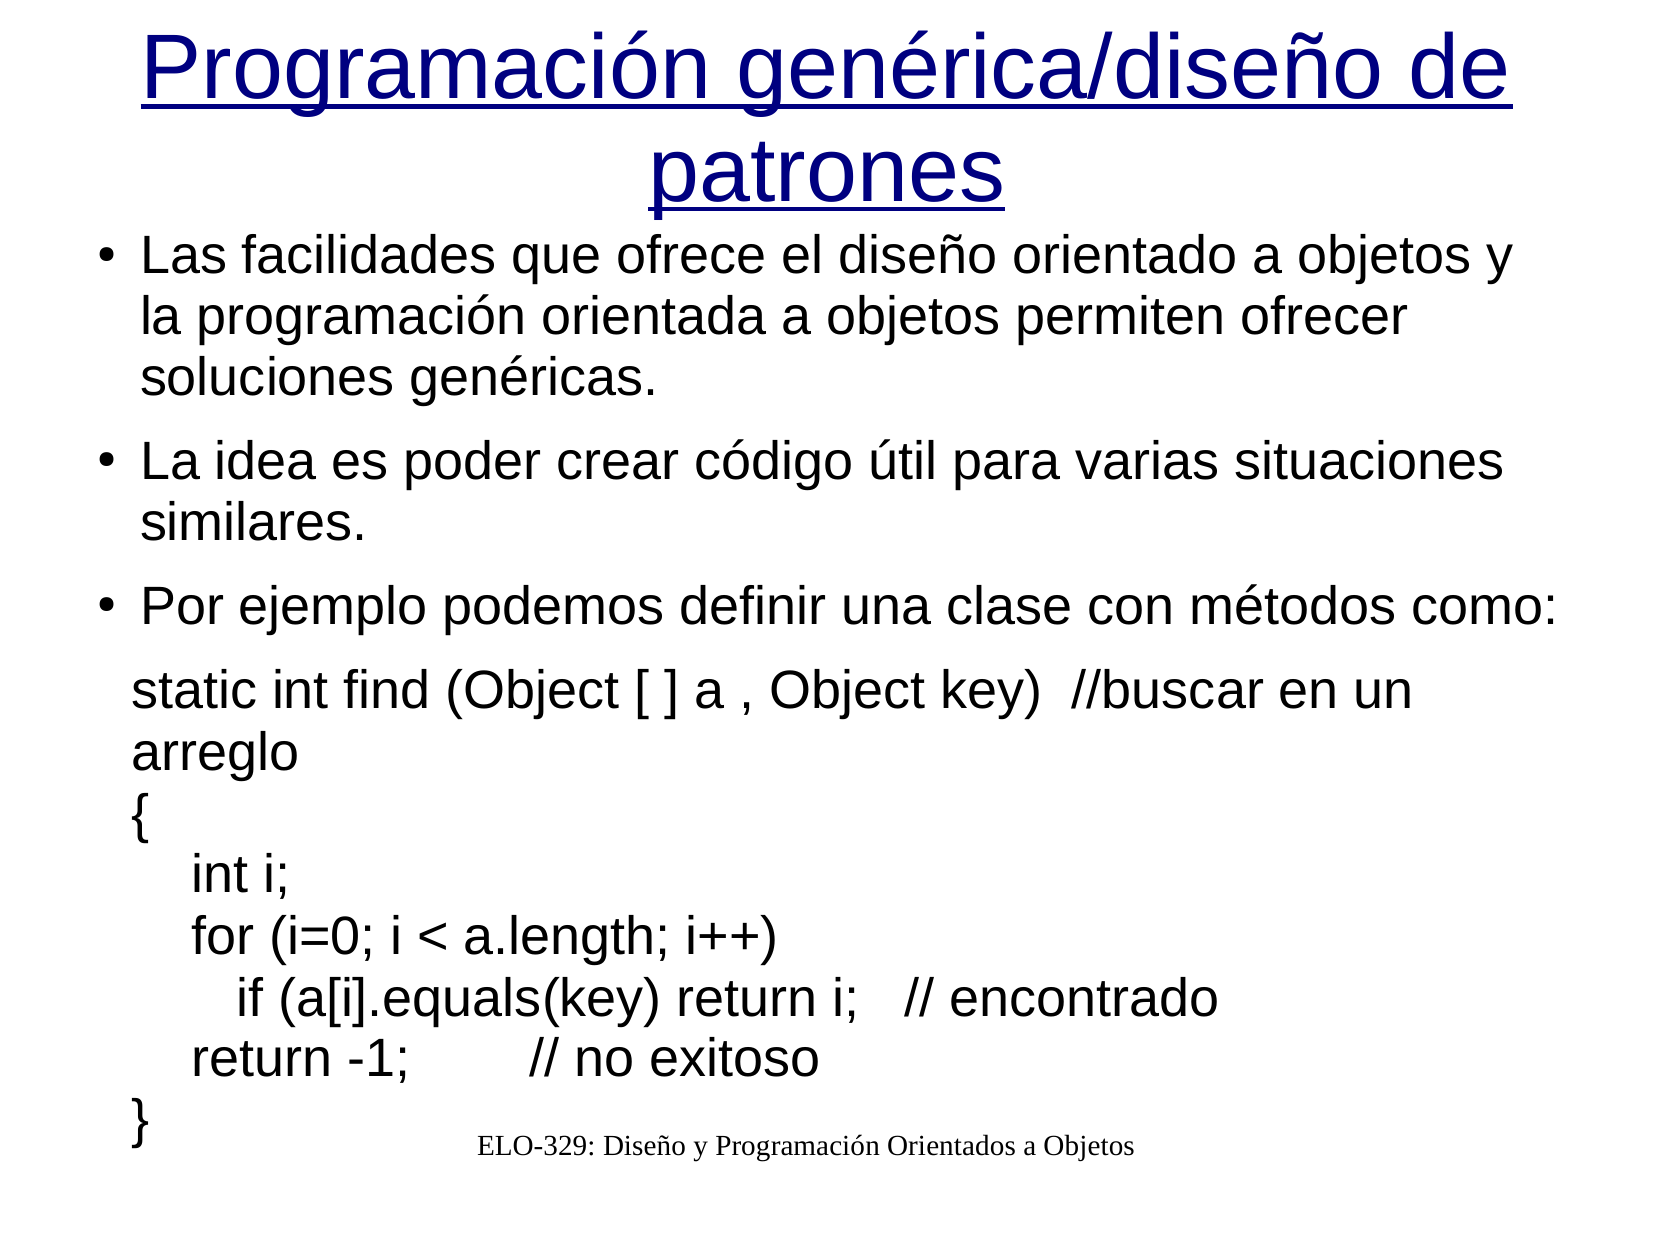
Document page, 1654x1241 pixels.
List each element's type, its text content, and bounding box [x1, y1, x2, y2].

title Programación genérica/diseño de patrones [82, 4, 1571, 225]
list Las facilidades que ofrece el diseño orientado a objetos y la programación orientada a objetos permiten ofrecer soluciones genéricas. La idea es poder crear código útil para varias situaciones similares. Por ejemplo podemos definir una clase con métodos como: static int find (Object [ ] a , Object key) //buscar en un arreglo ‏ { int i; for (i=0; i < a.length; i++)‏ if (a[i].equals(key) return i; // encontrado return -1; // no exitoso } [82, 225, 1571, 1201]
